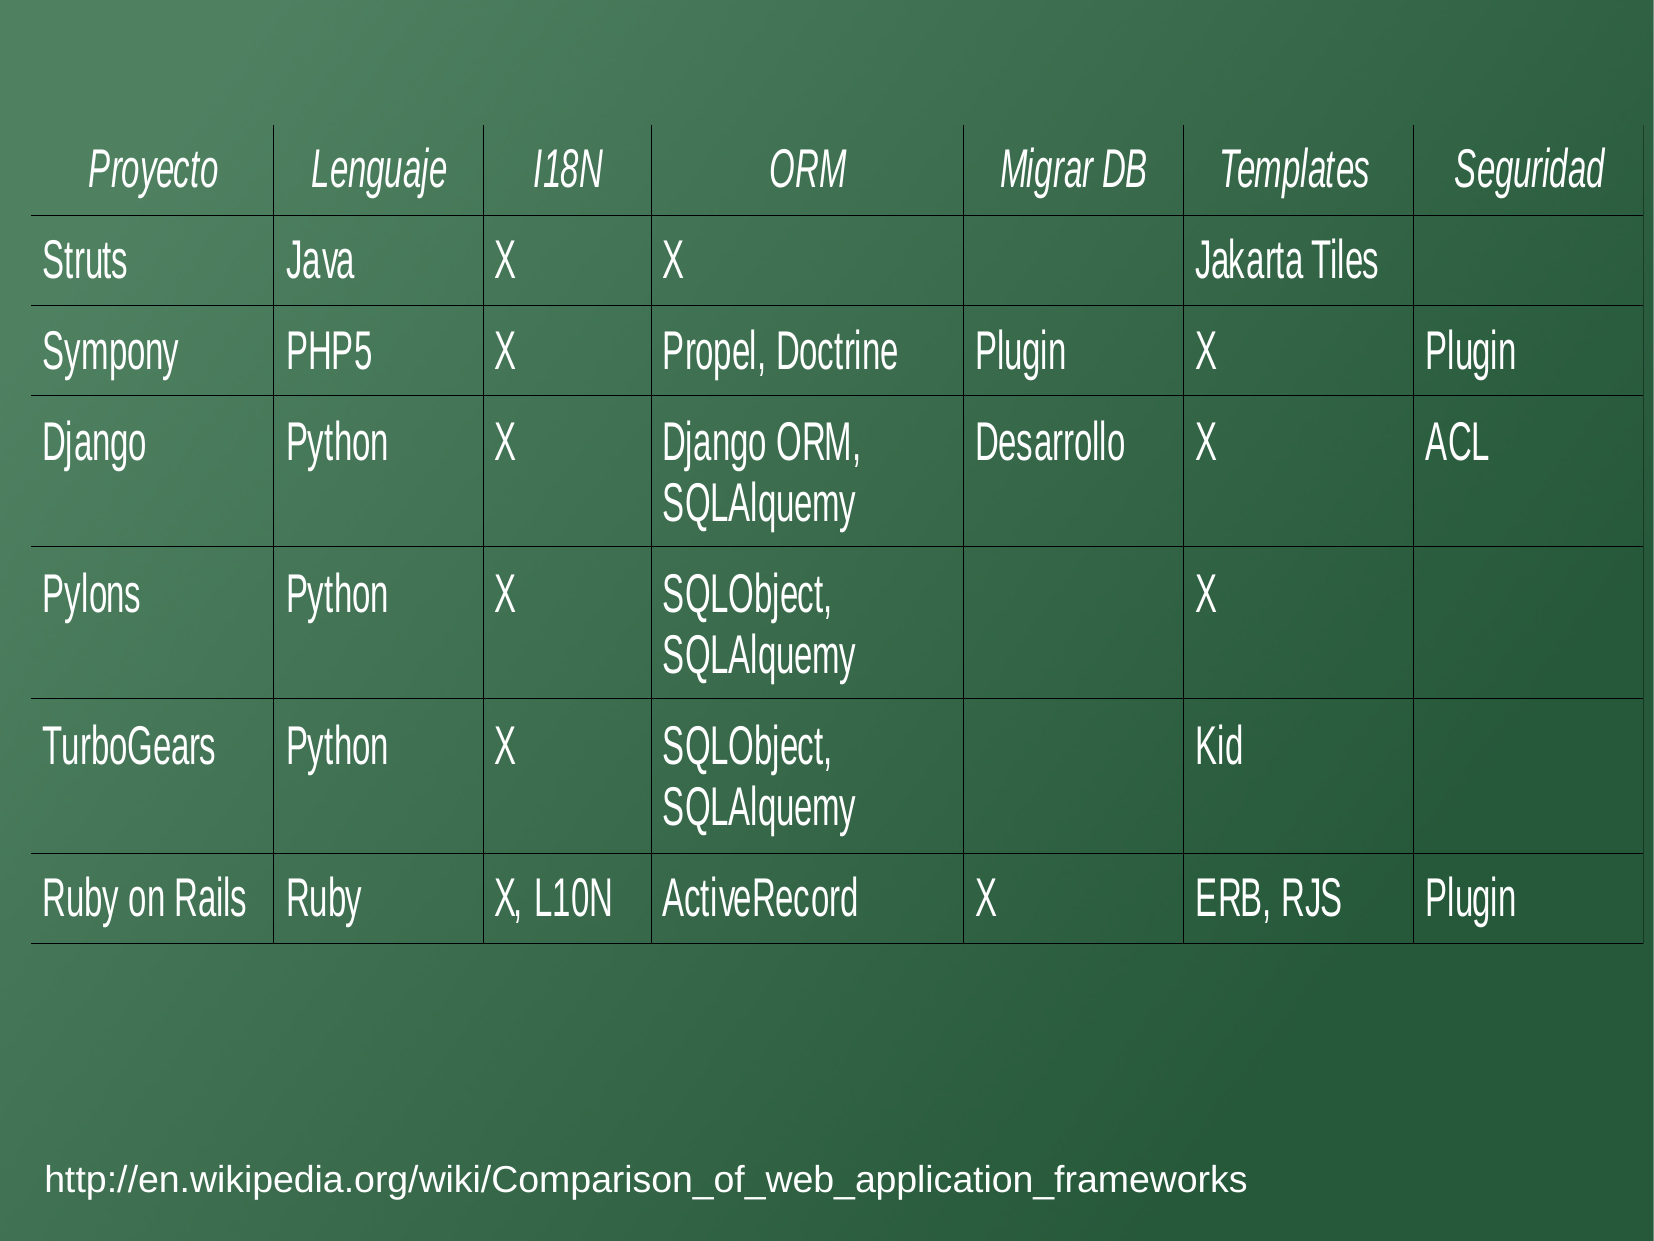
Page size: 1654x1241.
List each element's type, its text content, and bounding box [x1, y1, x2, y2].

picture [0, 0, 1654, 1241]
text_box http://en.wikipedia.org/wiki/Comparison_of_web_application_frameworks [29, 1151, 1625, 1209]
chart [31, 125, 1644, 979]
